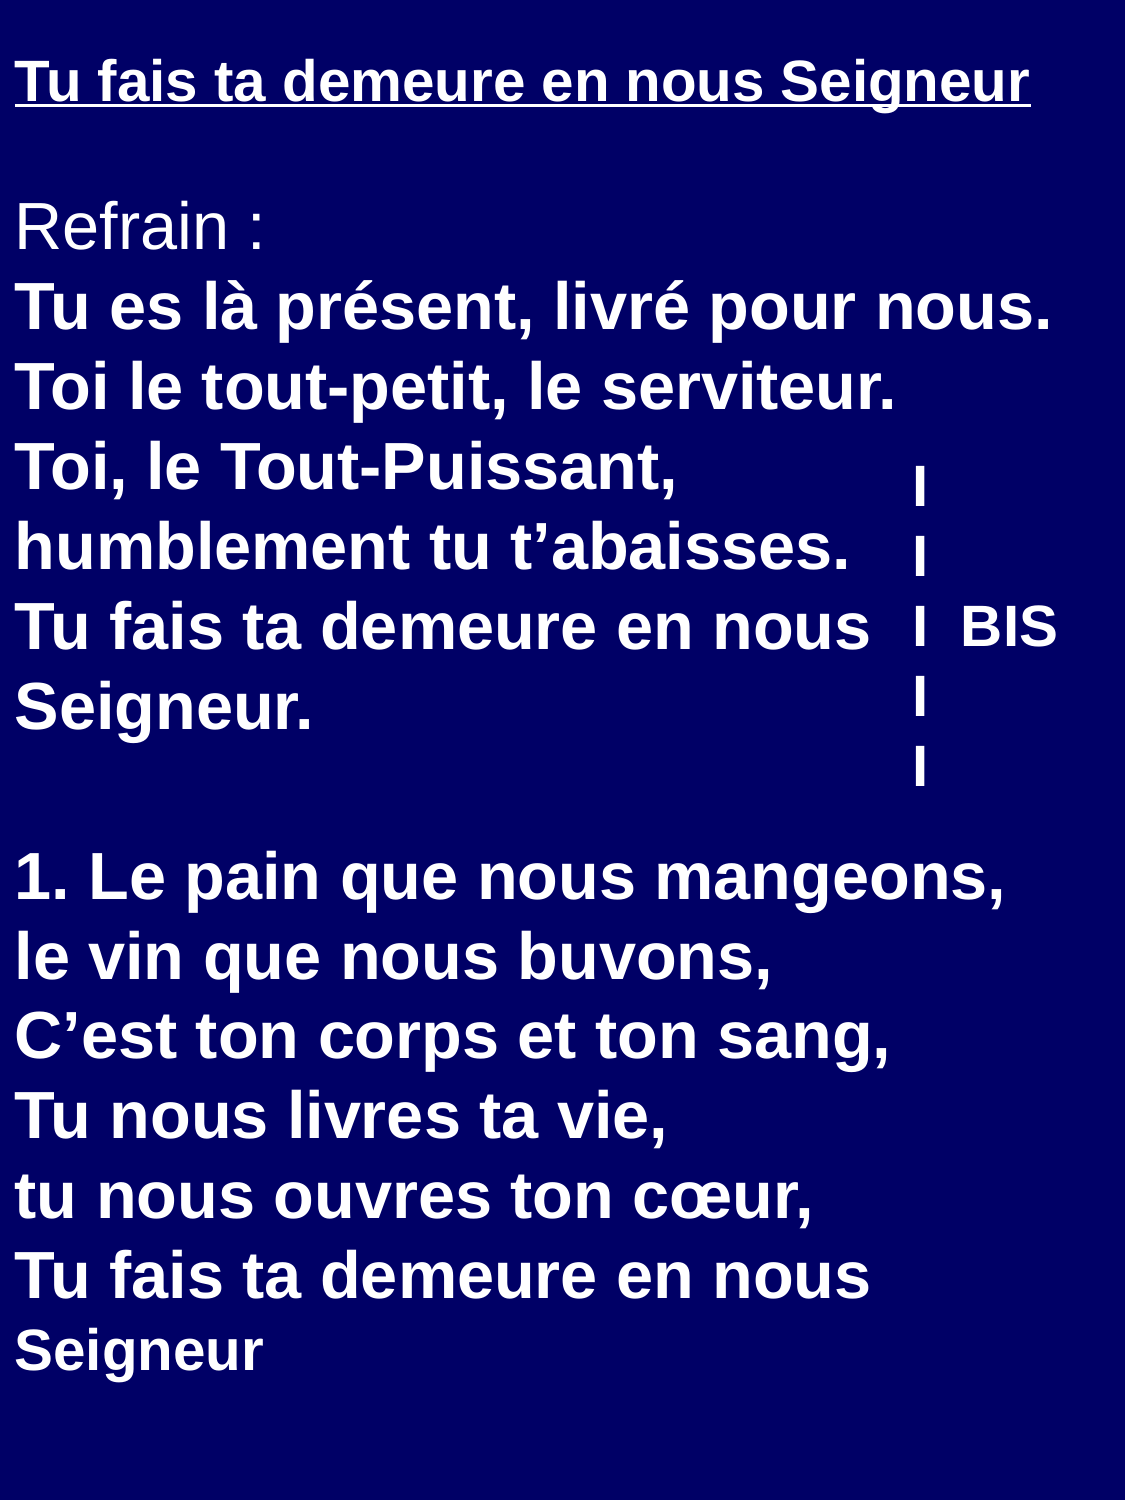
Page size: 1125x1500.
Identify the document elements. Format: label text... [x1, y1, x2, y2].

text_box I I I BIS I I [897, 441, 1102, 780]
text_box Tu fais ta demeure en nous Seigneur Refrain : Tu es là présent, livré pour nous. Toi le tout-petit, le serviteur. Toi, le Tout-Puissant, humblement tu t’abaisses. Tu fais ta demeure en nous Seigneur. 1. Le pain que nous mangeons, le vin que nous buvons, C’est ton corps et ton sang, Tu nous livres ta vie, tu nous ouvres ton cœur, Tu fais ta demeure en nous Seigneur [0, 35, 1116, 1484]
